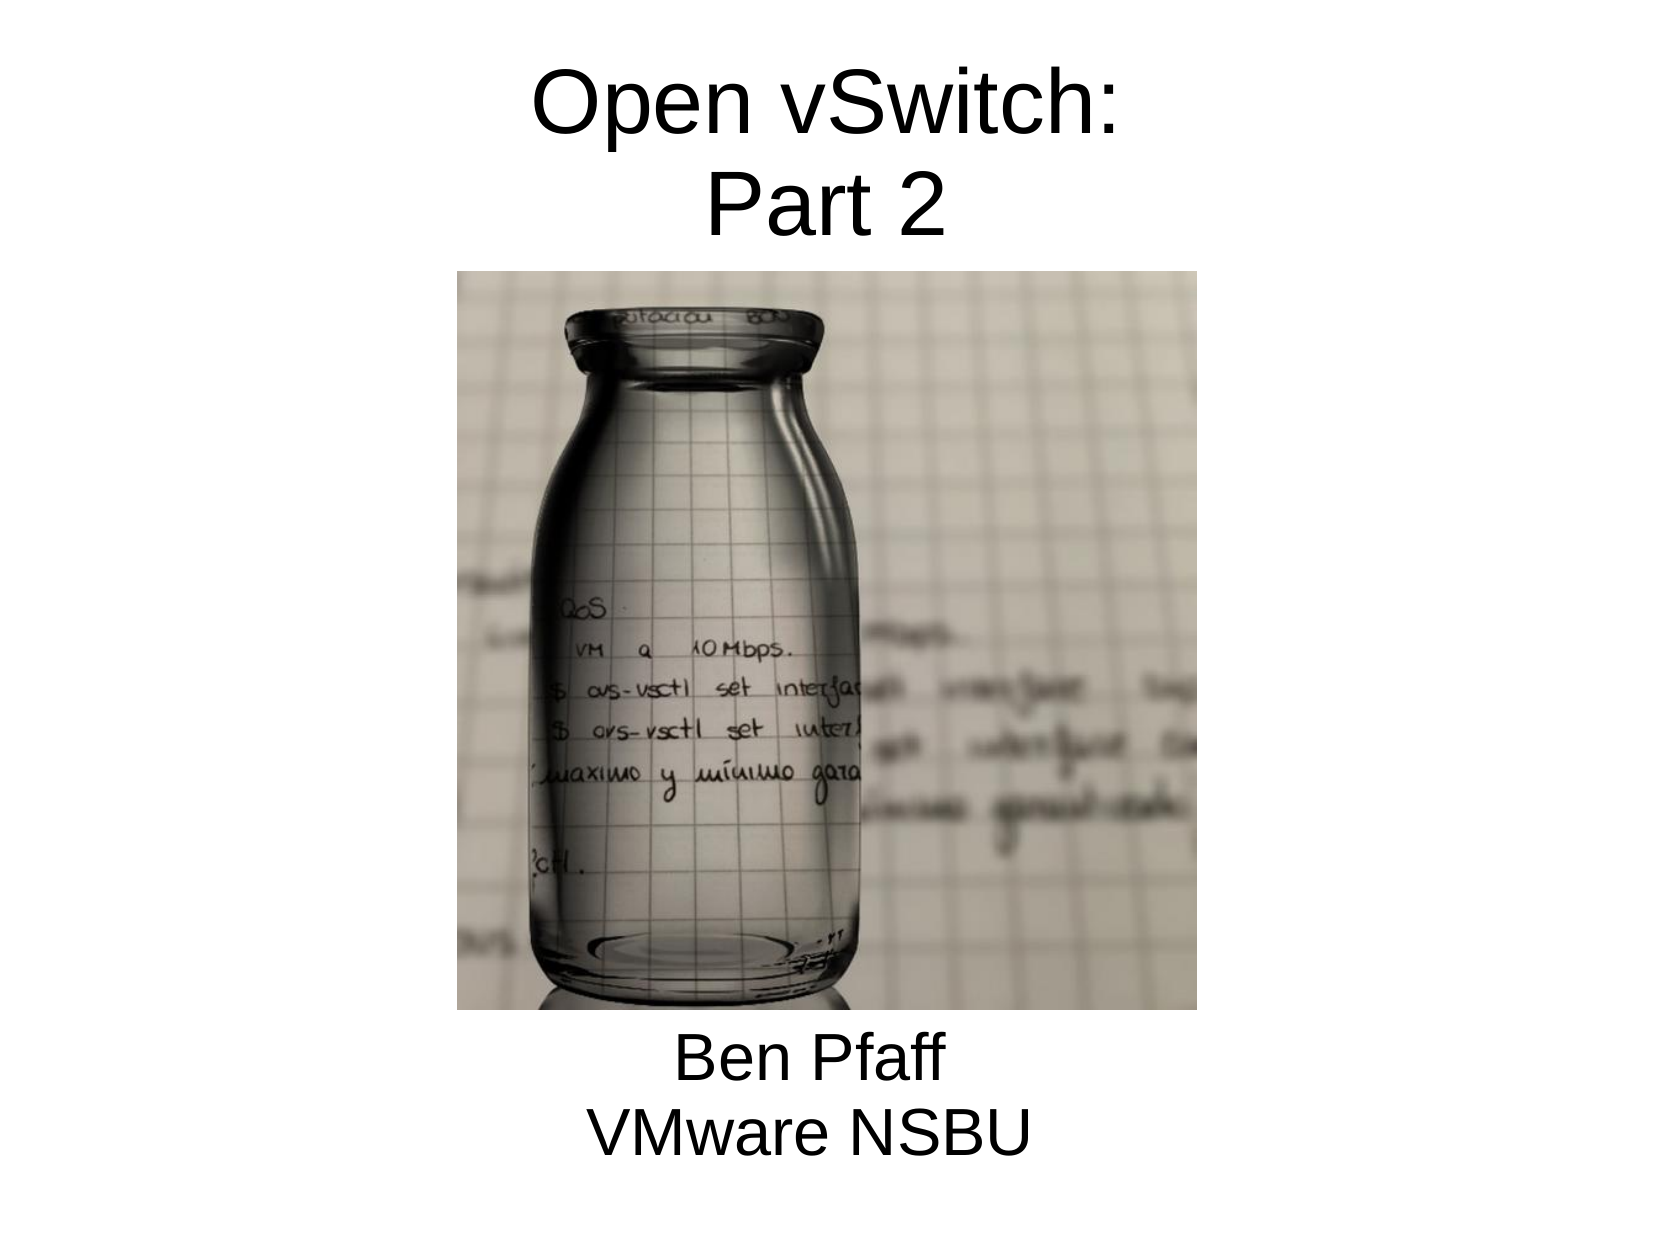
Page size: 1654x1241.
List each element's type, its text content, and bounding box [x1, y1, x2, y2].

picture [457, 271, 1197, 1011]
subtitle Ben Pfaff VMware NSBU [82, 960, 1538, 1170]
title Open vSwitch: Part 2 [82, 49, 1571, 257]
